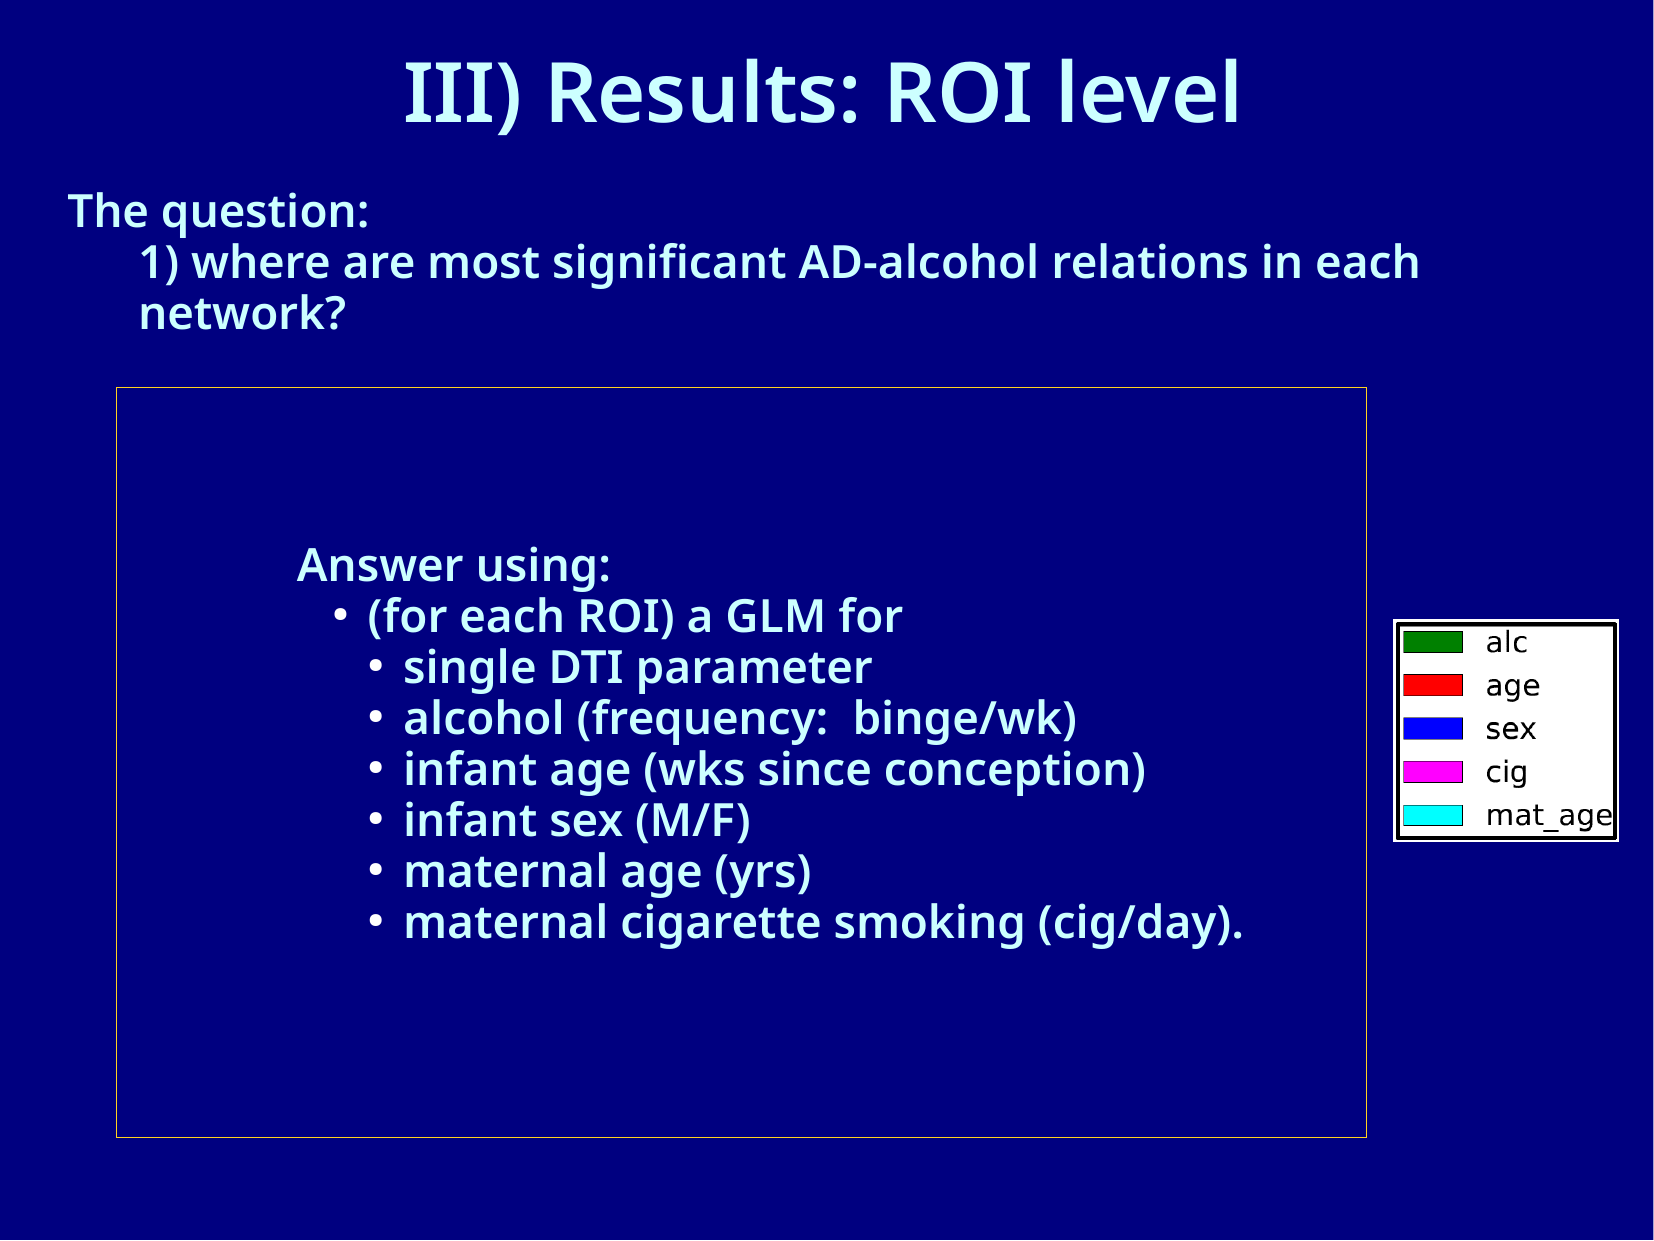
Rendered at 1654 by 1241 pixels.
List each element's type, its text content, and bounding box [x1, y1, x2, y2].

title III) Results: ROI level [0, 23, 1654, 160]
text_box Answer using: (for each ROI) a GLM for single DTI parameter alcohol (frequency: binge/wk) infant age (wks since conception) infant sex (M/F) maternal age (yrs) maternal cigarette smoking (cig/day). [282, 529, 1554, 936]
text_box The question: 1) where are most significant AD-alcohol relations in each network? [52, 175, 1517, 371]
picture [1554, 619, 1619, 842]
